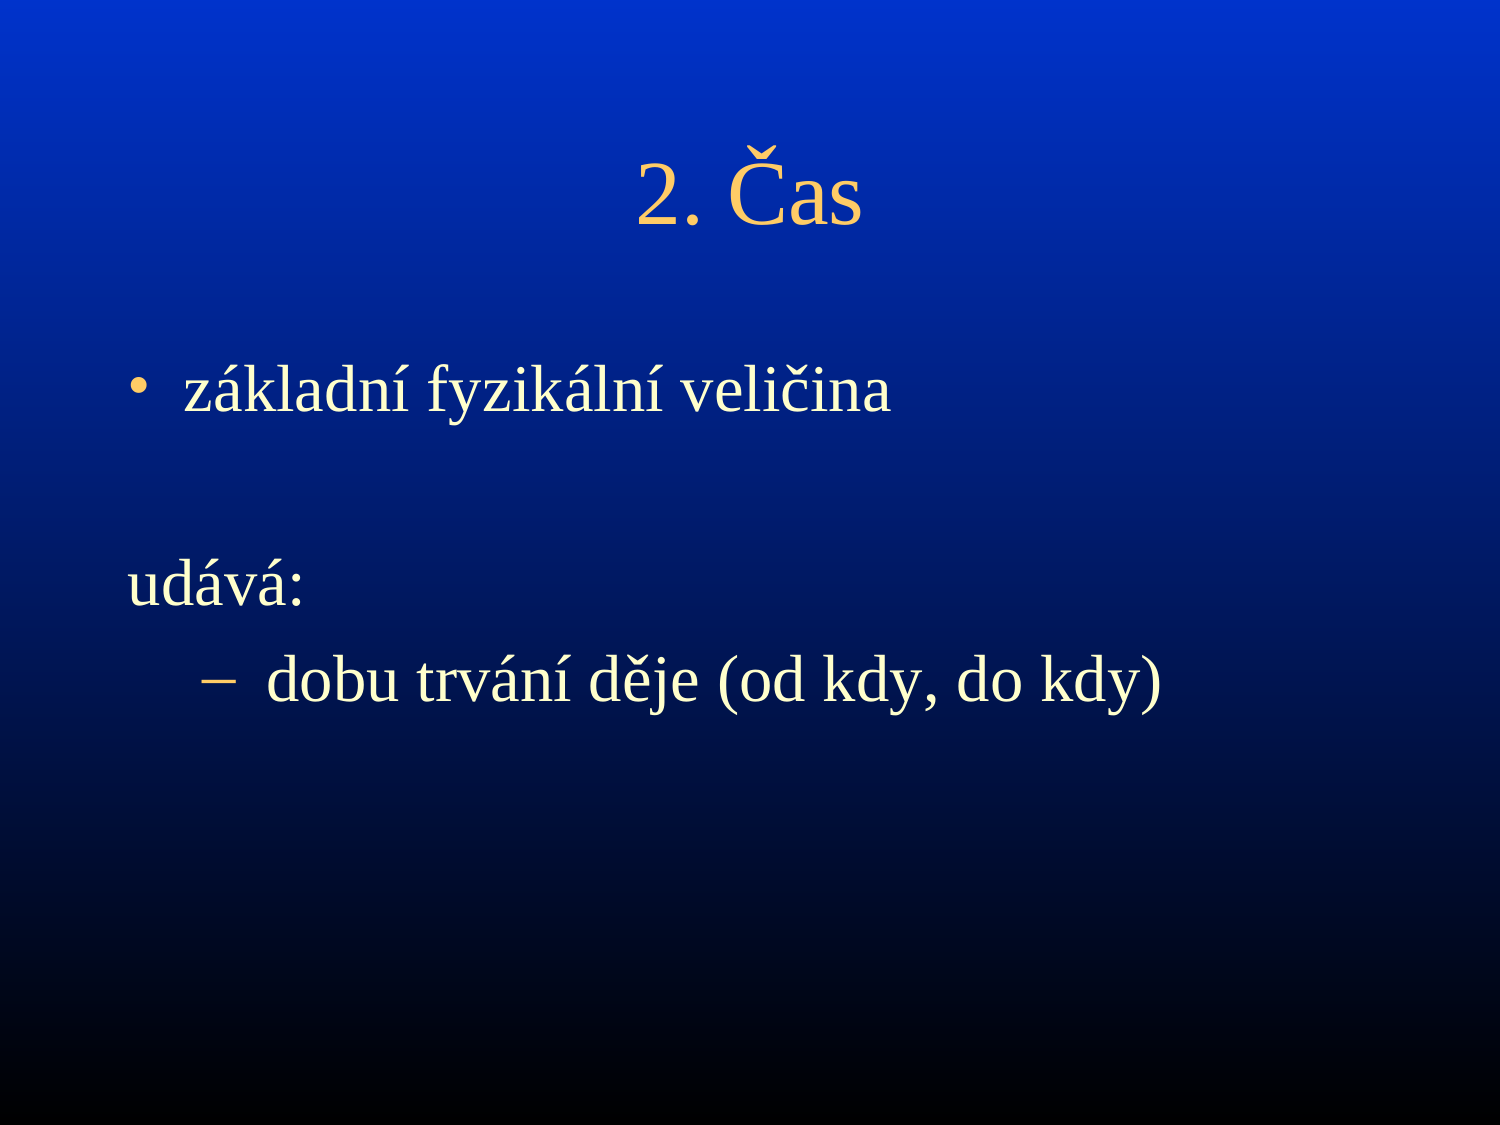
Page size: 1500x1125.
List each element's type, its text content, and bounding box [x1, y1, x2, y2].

title 2. Čas [112, 37, 1388, 250]
list základní fyzikální veličina udává: dobu trvání děje (od kdy, do kdy) [112, 337, 1388, 1013]
